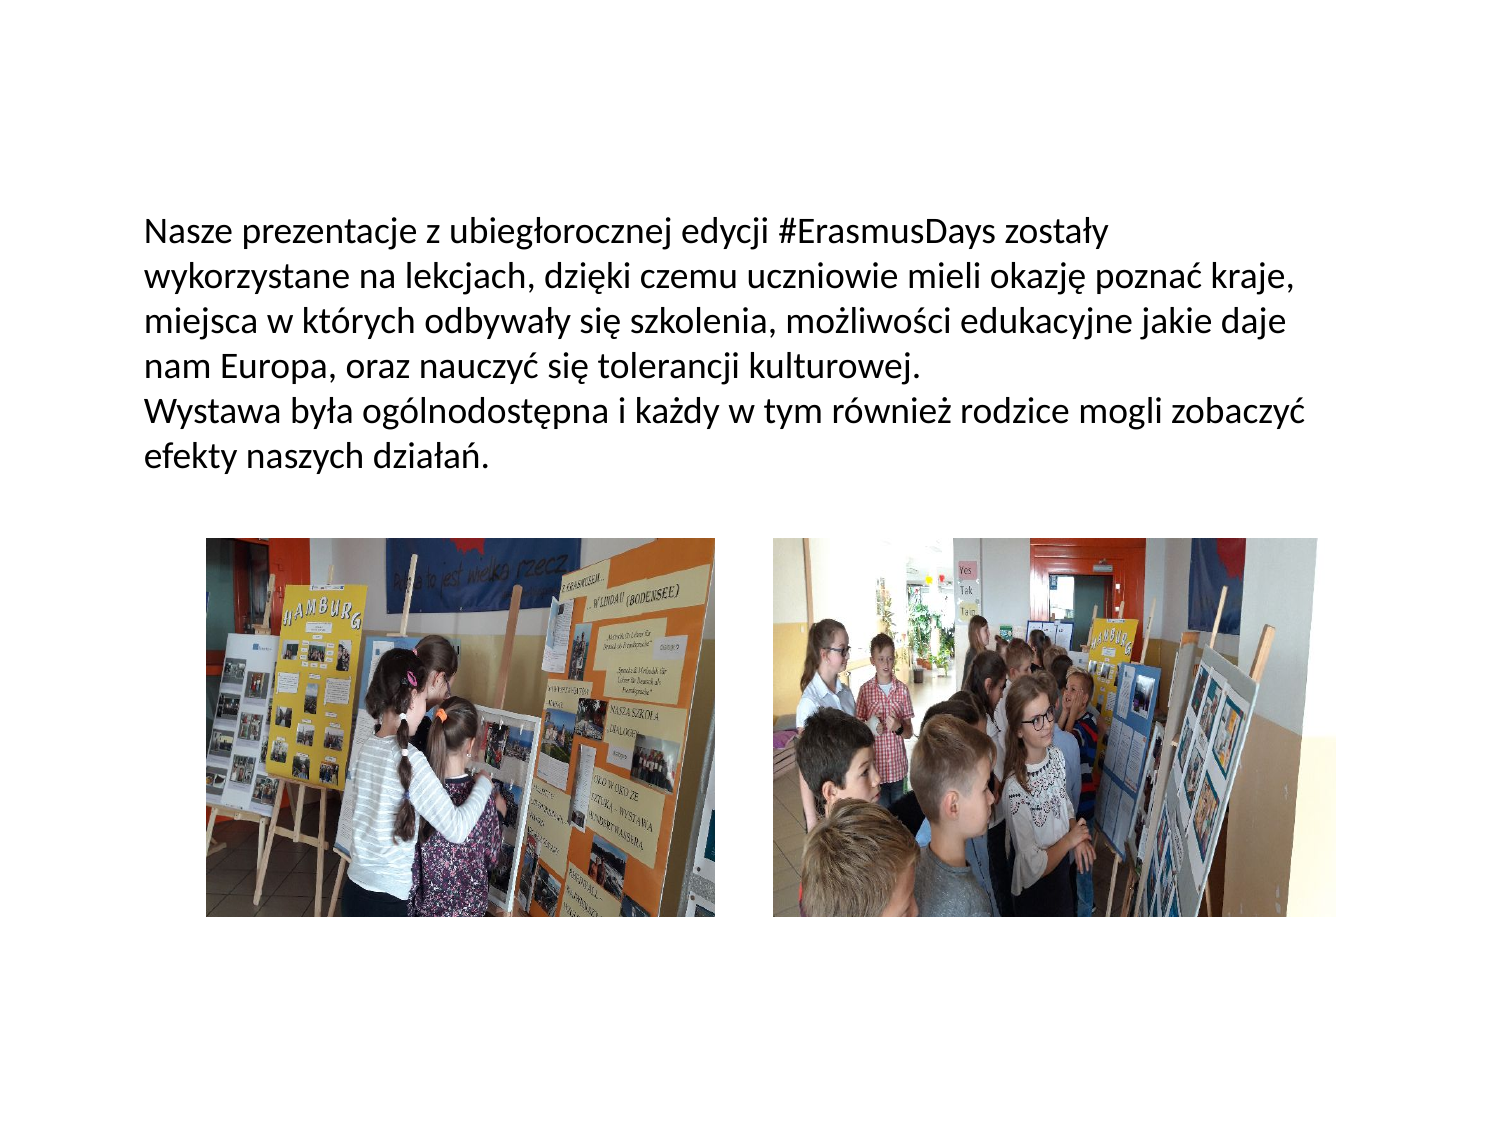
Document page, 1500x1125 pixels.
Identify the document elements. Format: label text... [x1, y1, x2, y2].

text_box Nasze prezentacje z ubiegłorocznej edycji #ErasmusDays zostały wykorzystane na lekcjach, dzięki czemu uczniowie mieli okazję poznać kraje, miejsca w których odbywały się szkolenia, możliwości edukacyjne jakie daje nam Europa, oraz nauczyć się tolerancji kulturowej. Wystawa była ogólnodostępna i każdy w tym również rodzice mogli zobaczyć efekty naszych działań. [128, 198, 1336, 484]
picture [773, 538, 1336, 917]
picture [206, 538, 715, 917]
